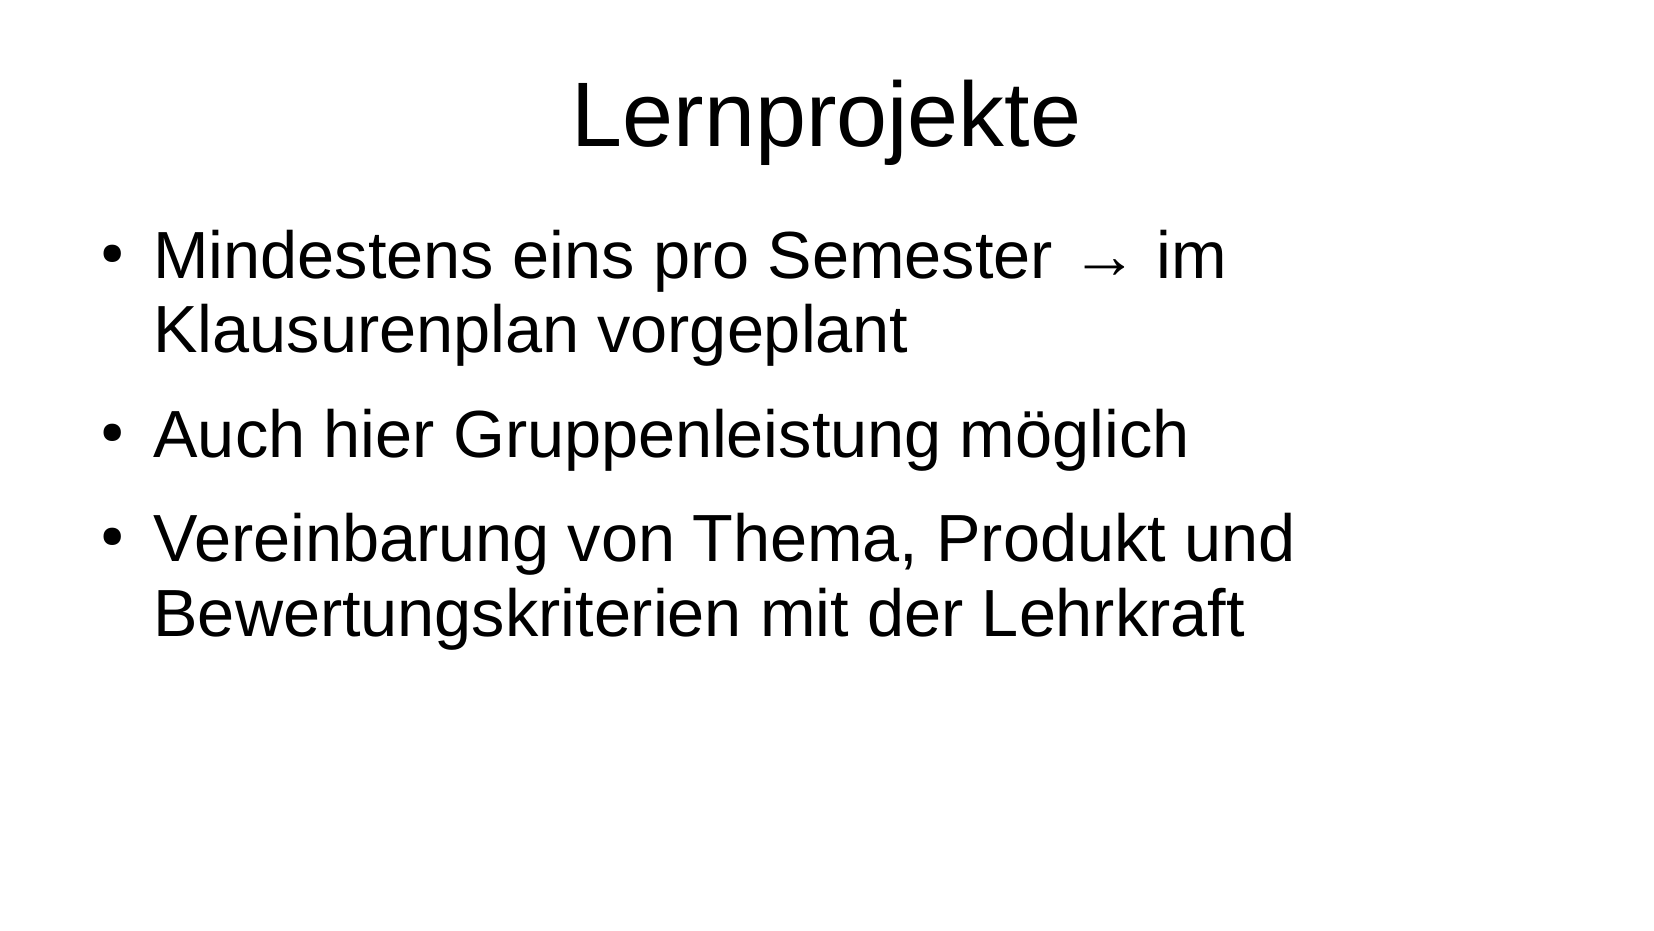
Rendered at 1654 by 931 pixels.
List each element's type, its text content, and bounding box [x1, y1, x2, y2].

title Lernprojekte [82, 37, 1571, 193]
list Mindestens eins pro Semester → im Klausurenplan vorgeplant Auch hier Gruppenleistung möglich Vereinbarung von Thema, Produkt und Bewertungskriterien mit der Lehrkraft [82, 217, 1571, 758]
